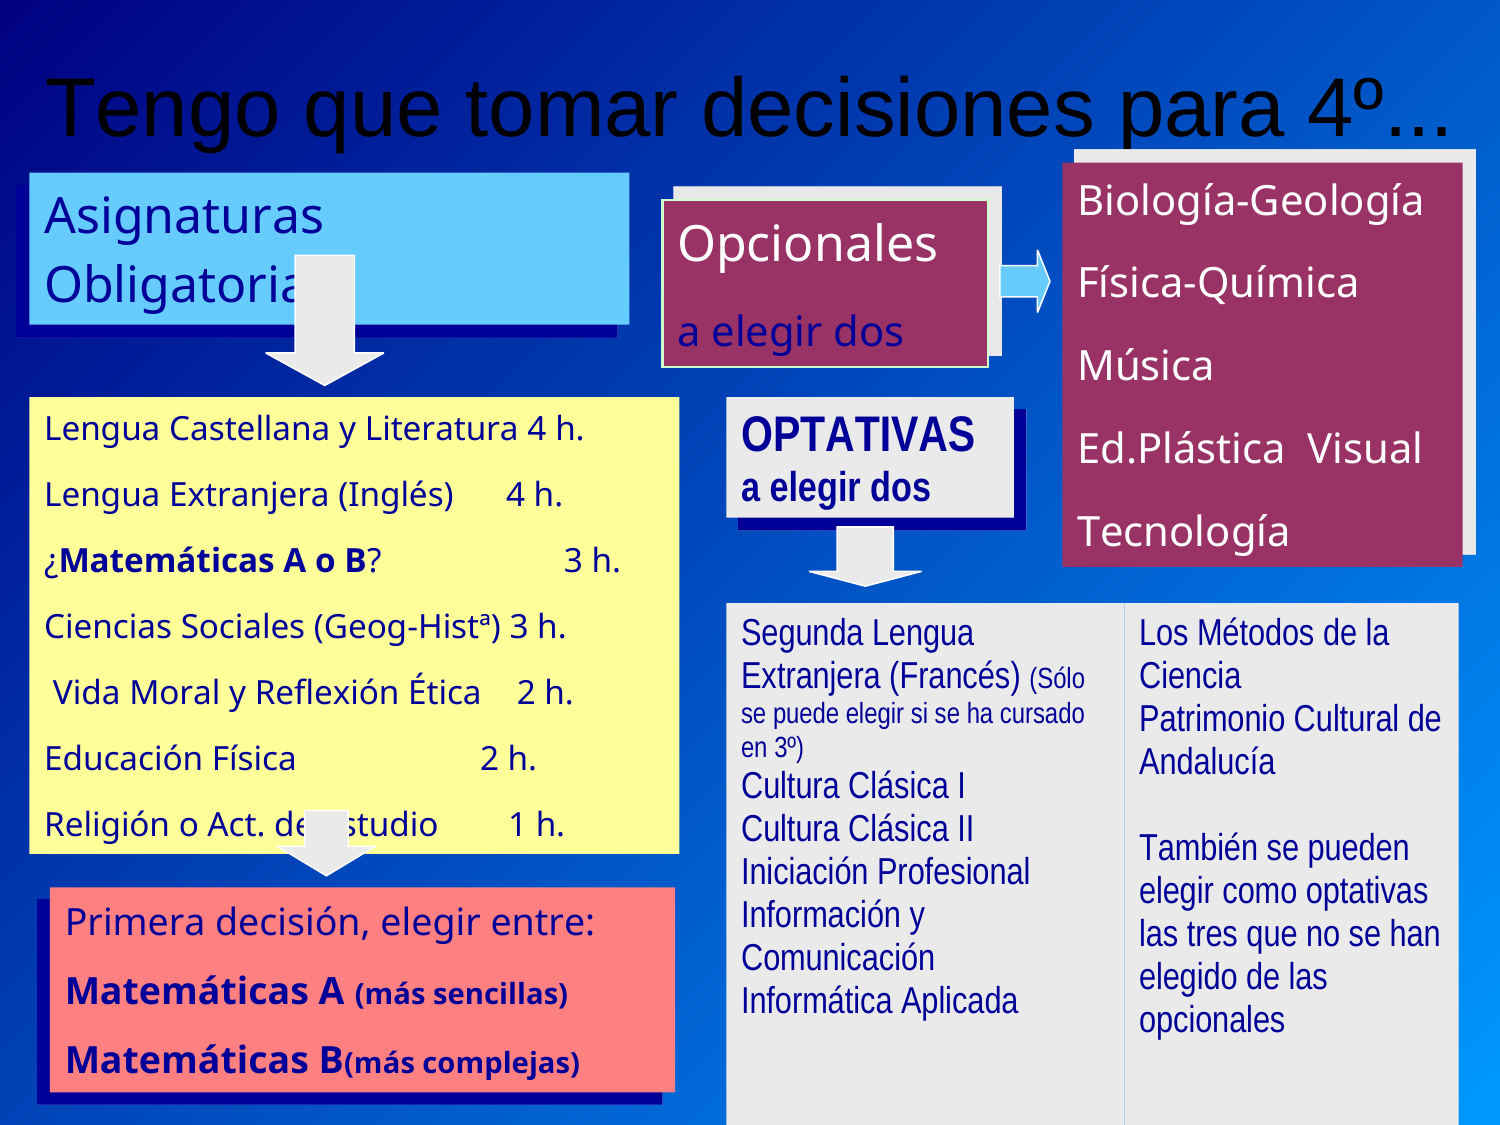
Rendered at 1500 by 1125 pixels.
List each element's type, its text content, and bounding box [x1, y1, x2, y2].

text_box Asignaturas Obligatorias [29, 172, 630, 325]
text_box [809, 527, 922, 587]
text_box [277, 810, 376, 876]
text_box Opcionales a elegir dos [662, 200, 988, 367]
text_box Biología-Geología Física-Química Música Ed.Plástica Visual Tecnología [1062, 162, 1463, 567]
text_box [265, 255, 384, 386]
text_box Los Métodos de la Ciencia Patrimonio Cultural de Andalucía También se pueden elegir como optativas las tres que no se han elegido de las opcionales [1125, 603, 1459, 1125]
text_box Lengua Castellana y Literatura 4 h. Lengua Extranjera (Inglés) 4 h. ¿Matemáticas A o B? 3 h. Ciencias Sociales (Geog-Histª) 3 h. Vida Moral y Reflexión Ética 2 h. Educación Física 2 h. Religión o Act. de estudio 1 h. [29, 397, 680, 854]
text_box [999, 249, 1051, 313]
text_box OPTATIVAS a elegir dos [726, 397, 1014, 518]
text_box Primera decisión, elegir entre: Matemáticas A (más sencillas) Matemáticas B(más complejas) [49, 887, 676, 1093]
text_box Segunda Lengua Extranjera (Francés) (Sólo se puede elegir si se ha cursado en 3º) Cultura Clásica I Cultura Clásica II Iniciación Profesional Información y Comunicación Informática Aplicada [726, 603, 1125, 1125]
title Tengo que tomar decisiones para 4º... [0, 13, 1500, 202]
